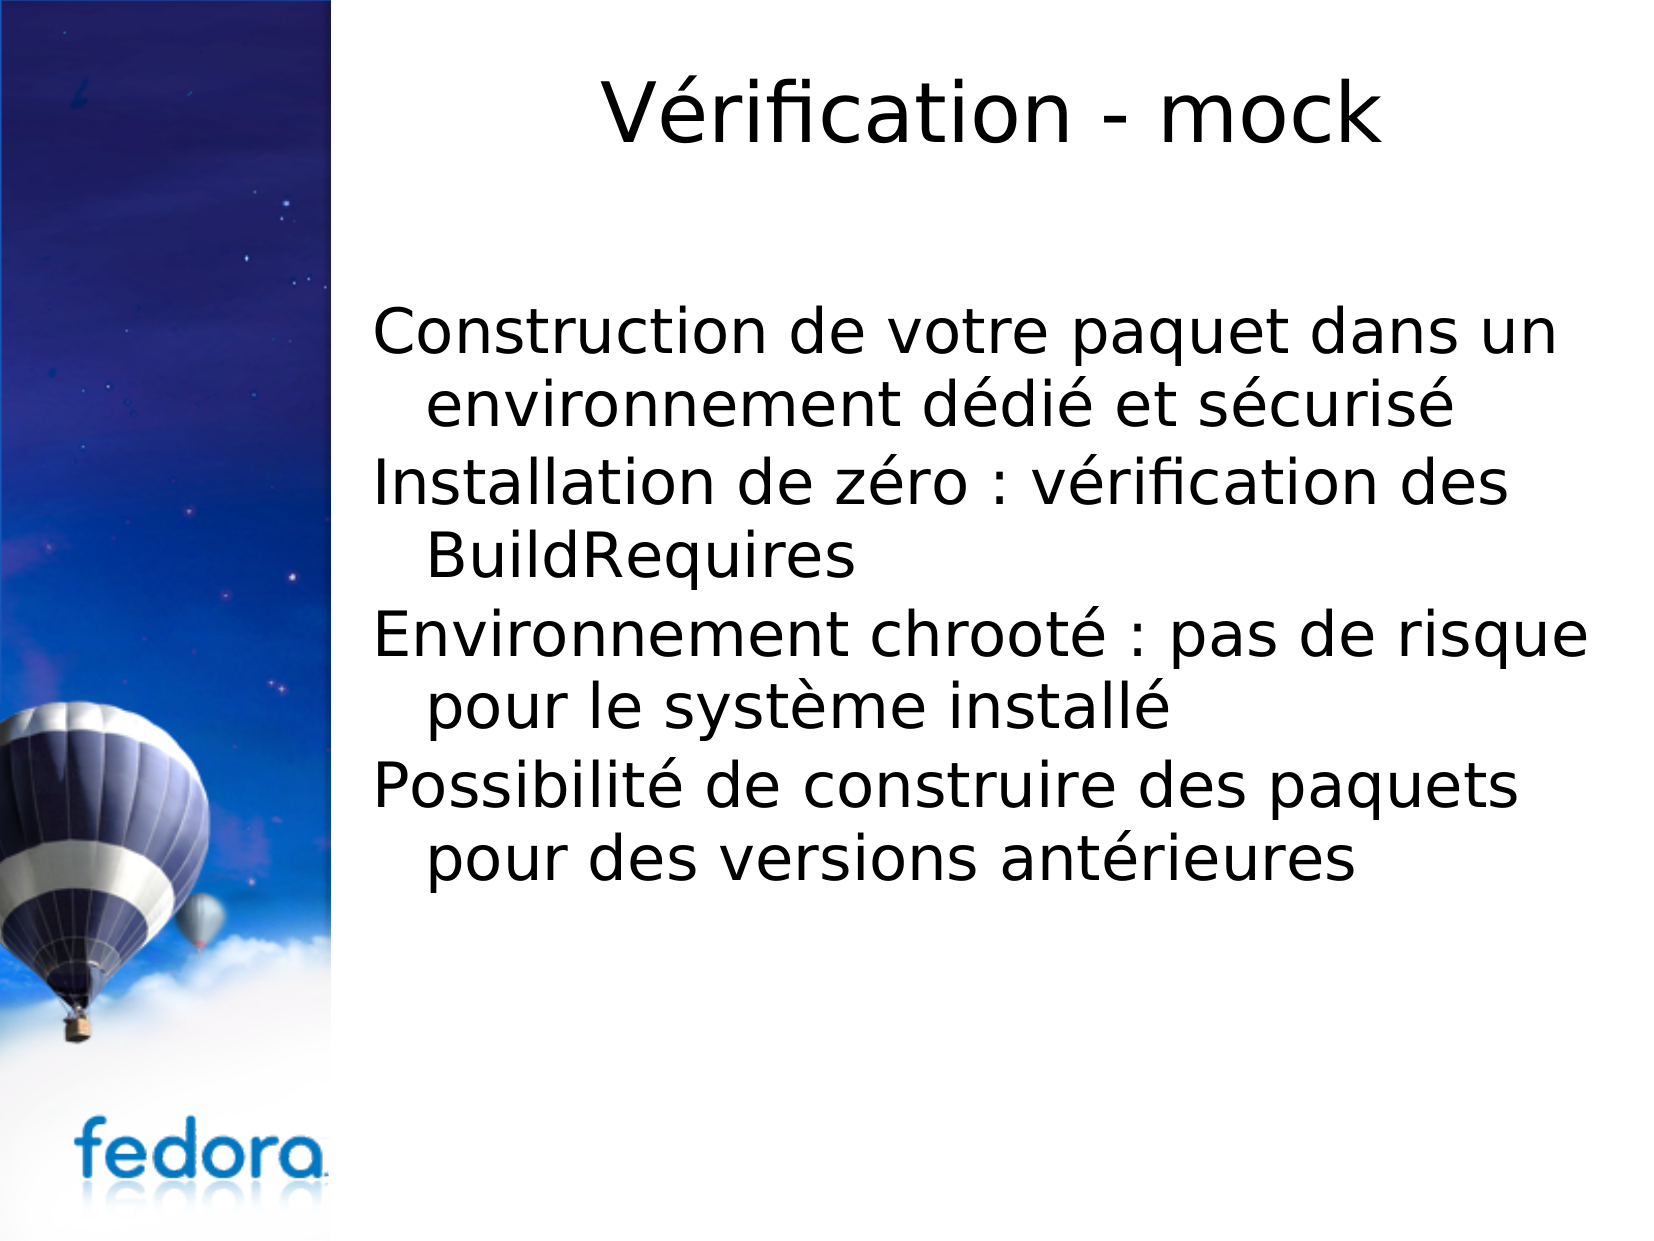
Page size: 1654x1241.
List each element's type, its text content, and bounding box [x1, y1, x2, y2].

list Construction de votre paquet dans un environnement dédié et sécurisé Installation de zéro : vérification des BuildRequires Environnement chrooté : pas de risque pour le système installé Possibilité de construire des paquets pour des versions antérieures [354, 295, 1625, 1182]
picture [0, 0, 331, 1241]
title Vérification - mock [342, 53, 1642, 174]
